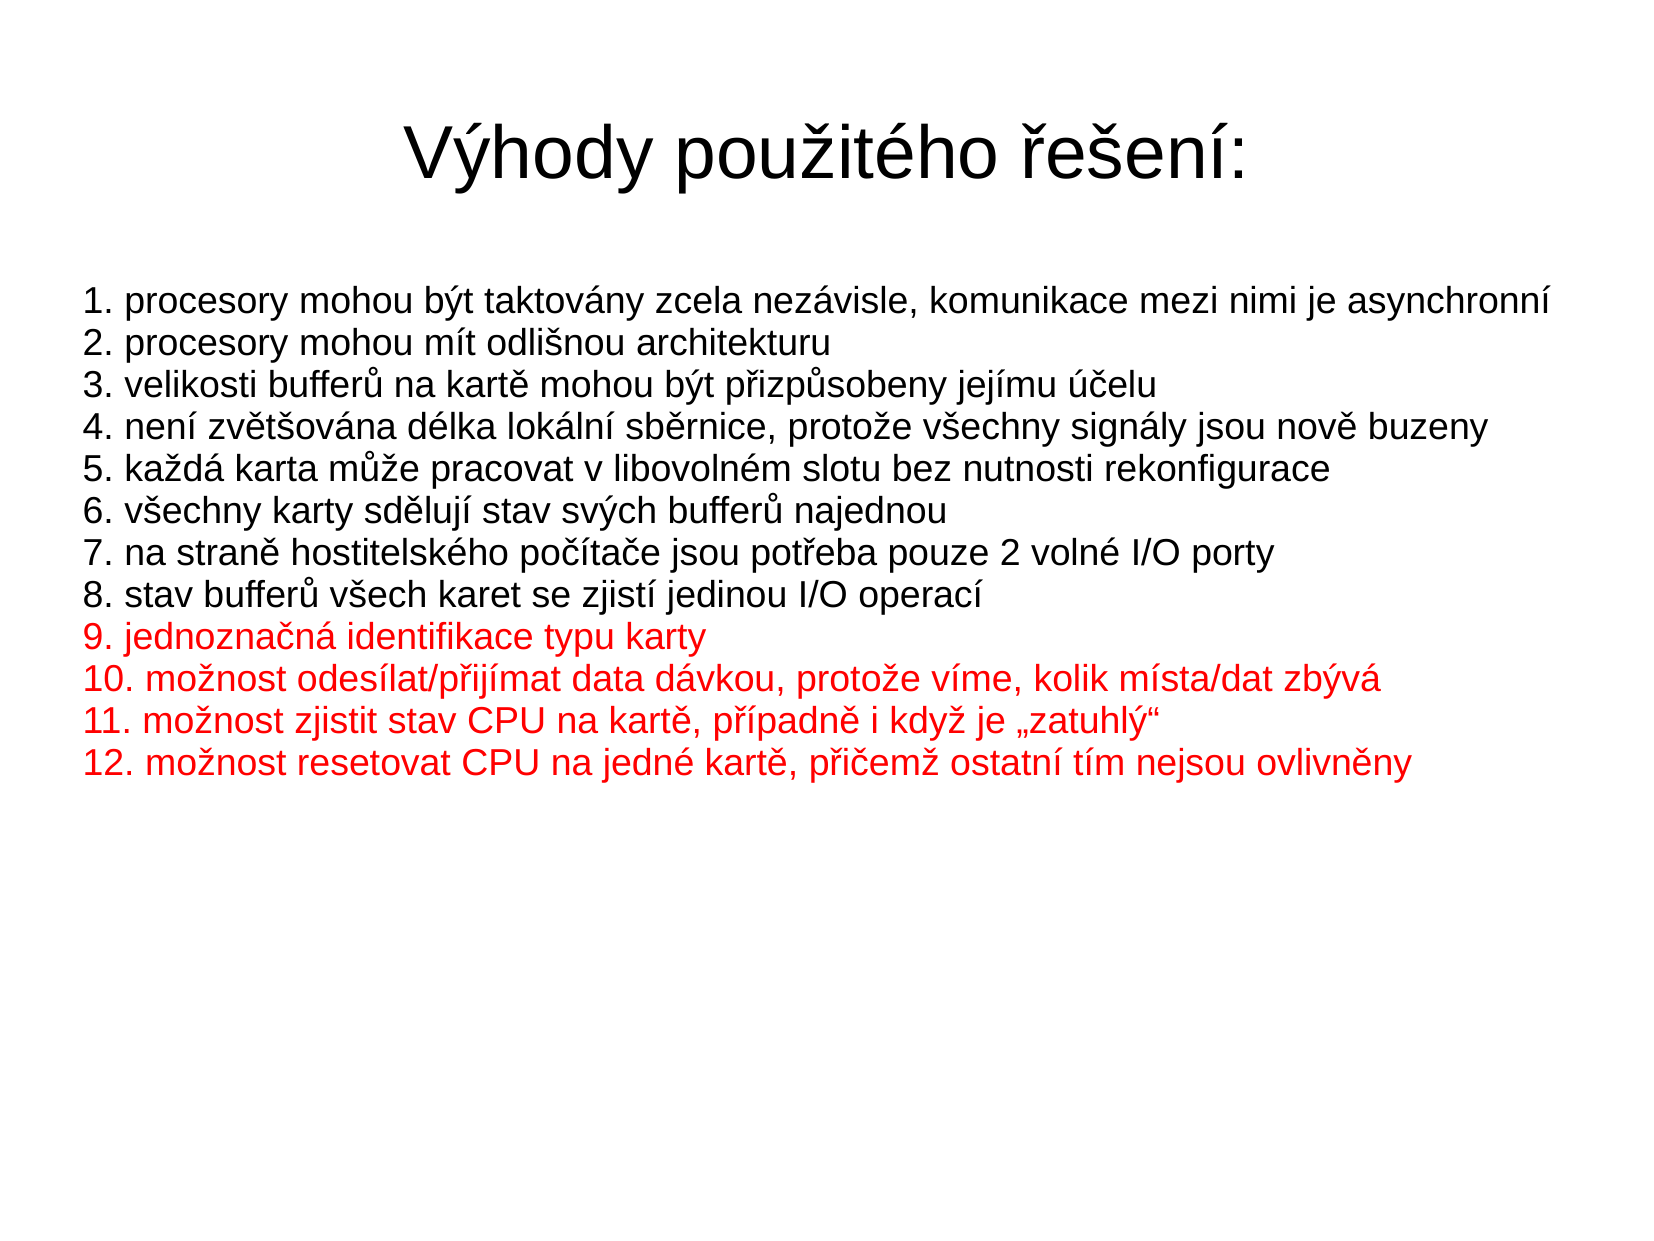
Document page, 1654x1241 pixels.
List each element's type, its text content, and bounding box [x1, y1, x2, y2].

subtitle 1. procesory mohou být taktovány zcela nezávisle, komunikace mezi nimi je asynchronní 2. procesory mohou mít odlišnou architekturu 3. velikosti bufferů na kartě mohou být přizpůsobeny jejímu účelu 4. není zvětšována délka lokální sběrnice, protože všechny signály jsou nově buzeny 5. každá karta může pracovat v libovolném slotu bez nutnosti rekonfigurace 6. všechny karty sdělují stav svých bufferů najednou 7. na straně hostitelského počítače jsou potřeba pouze 2 volné I/O porty 8. stav bufferů všech karet se zjistí jedinou I/O operací 9. jednoznačná identifikace typu karty 10. možnost odesílat/přijímat data dávkou, protože víme, kolik místa/dat zbývá 11. možnost zjistit stav CPU na kartě, případně i když je „zatuhlý“ 12. možnost resetovat CPU na jedné kartě, přičemž ostatní tím nejsou ovlivněny [82, 278, 1571, 1120]
title Výhody použitého řešení: [82, 49, 1571, 257]
